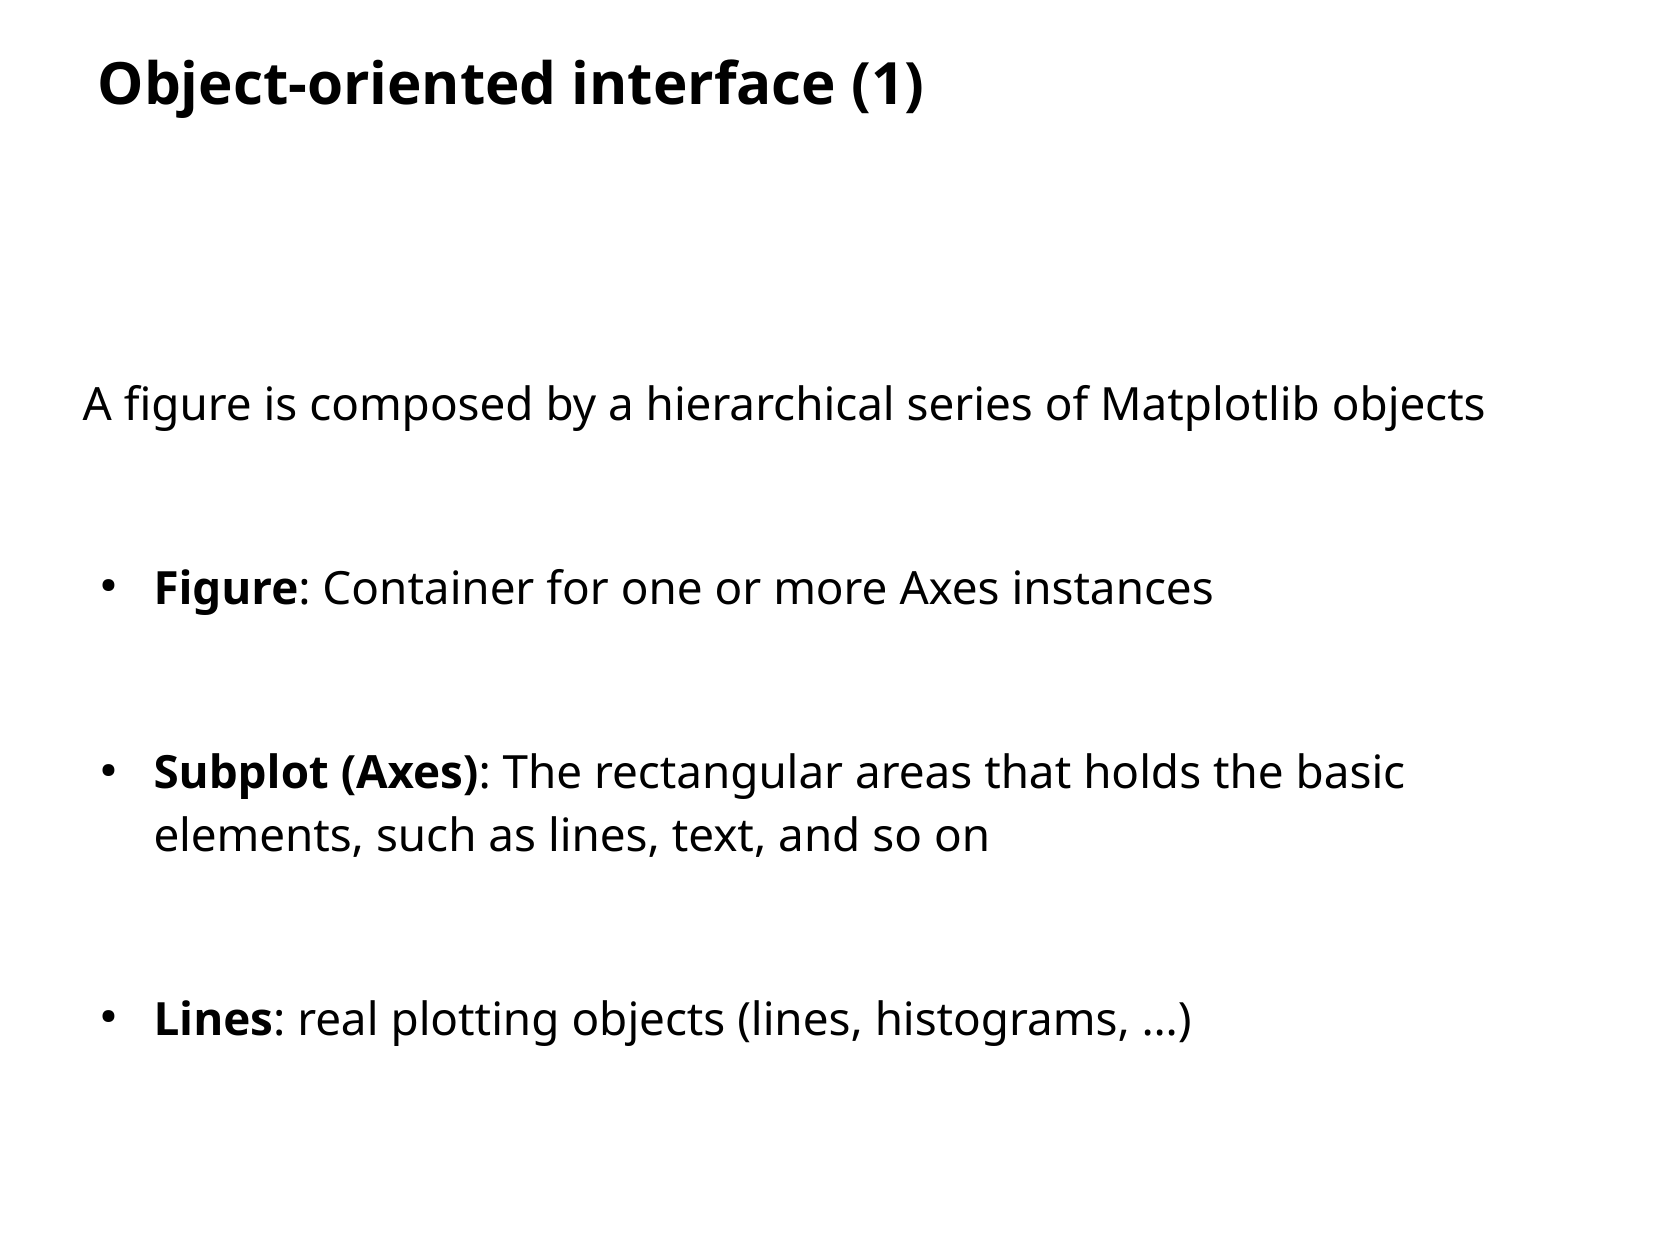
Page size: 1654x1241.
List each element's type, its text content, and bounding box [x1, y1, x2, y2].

list A figure is composed by a hierarchical series of Matplotlib objects Figure: Container for one or more Axes instances Subplot (Axes): The rectangular areas that holds the basic elements, such as lines, text, and so on Lines: real plotting objects (lines, histograms, …) [82, 187, 1613, 1133]
title Object-oriented interface (1) [82, 0, 1571, 179]
